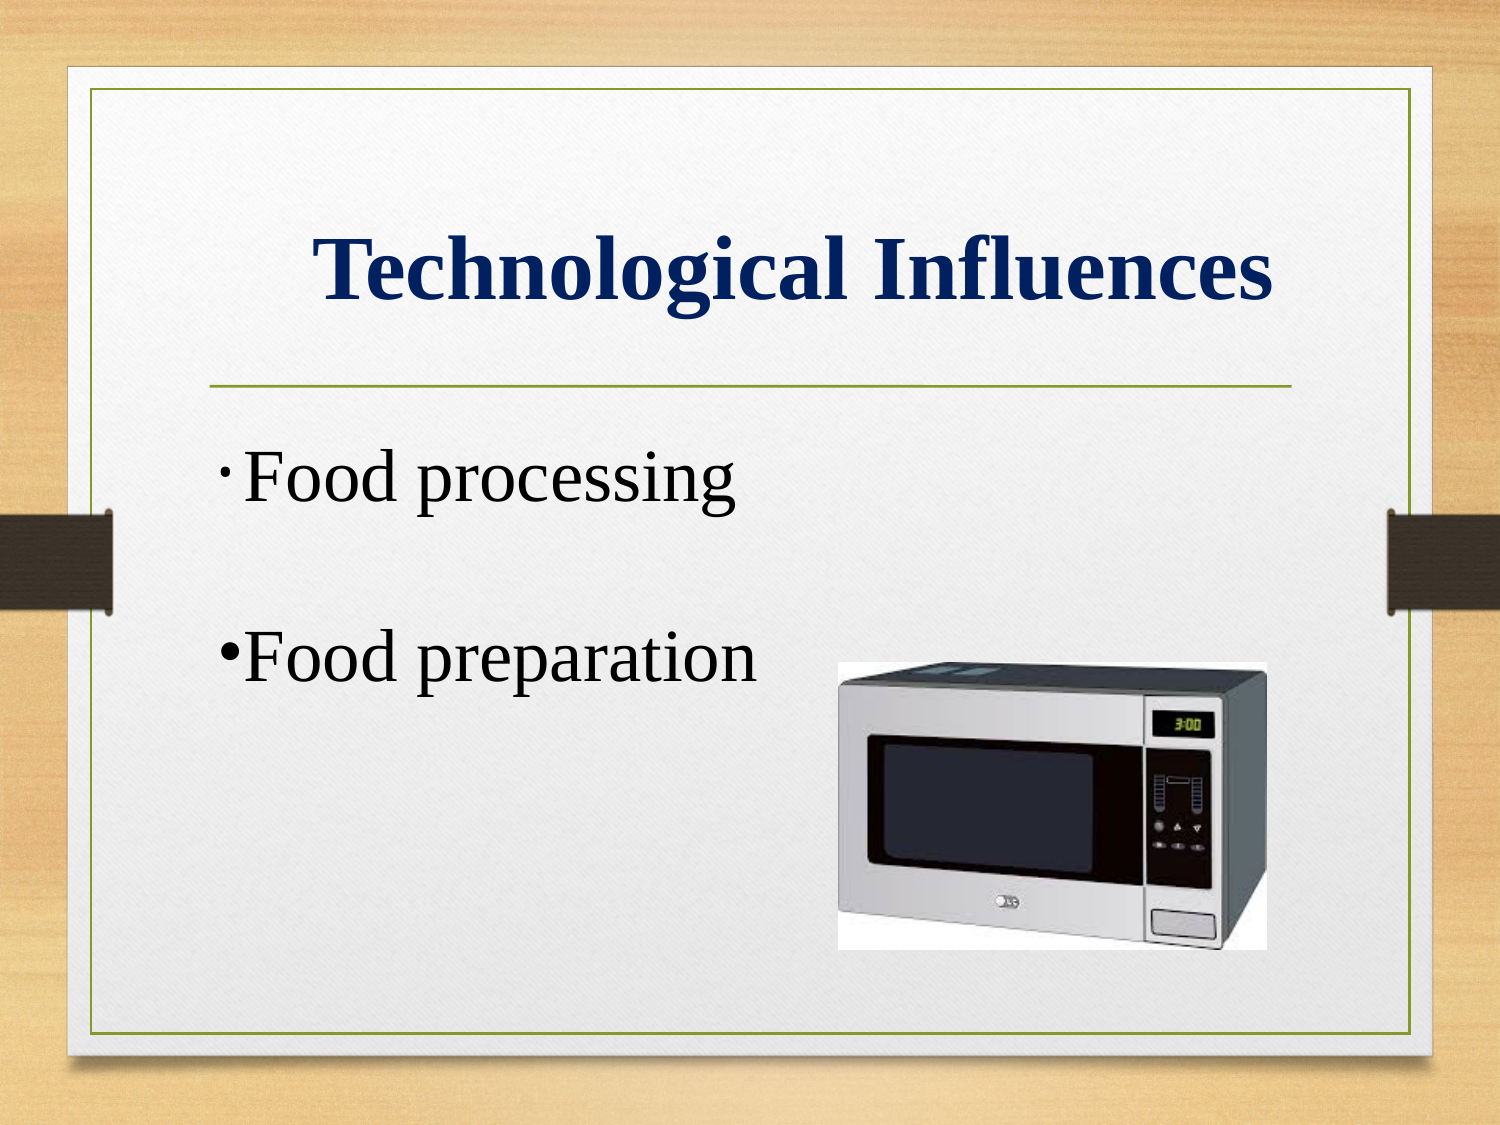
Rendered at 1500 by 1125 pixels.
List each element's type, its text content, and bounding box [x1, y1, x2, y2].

list Technological Influences [197, 200, 1391, 413]
picture [0, 0, 1500, 1125]
text_box Food processing Food preparation [202, 418, 1465, 707]
